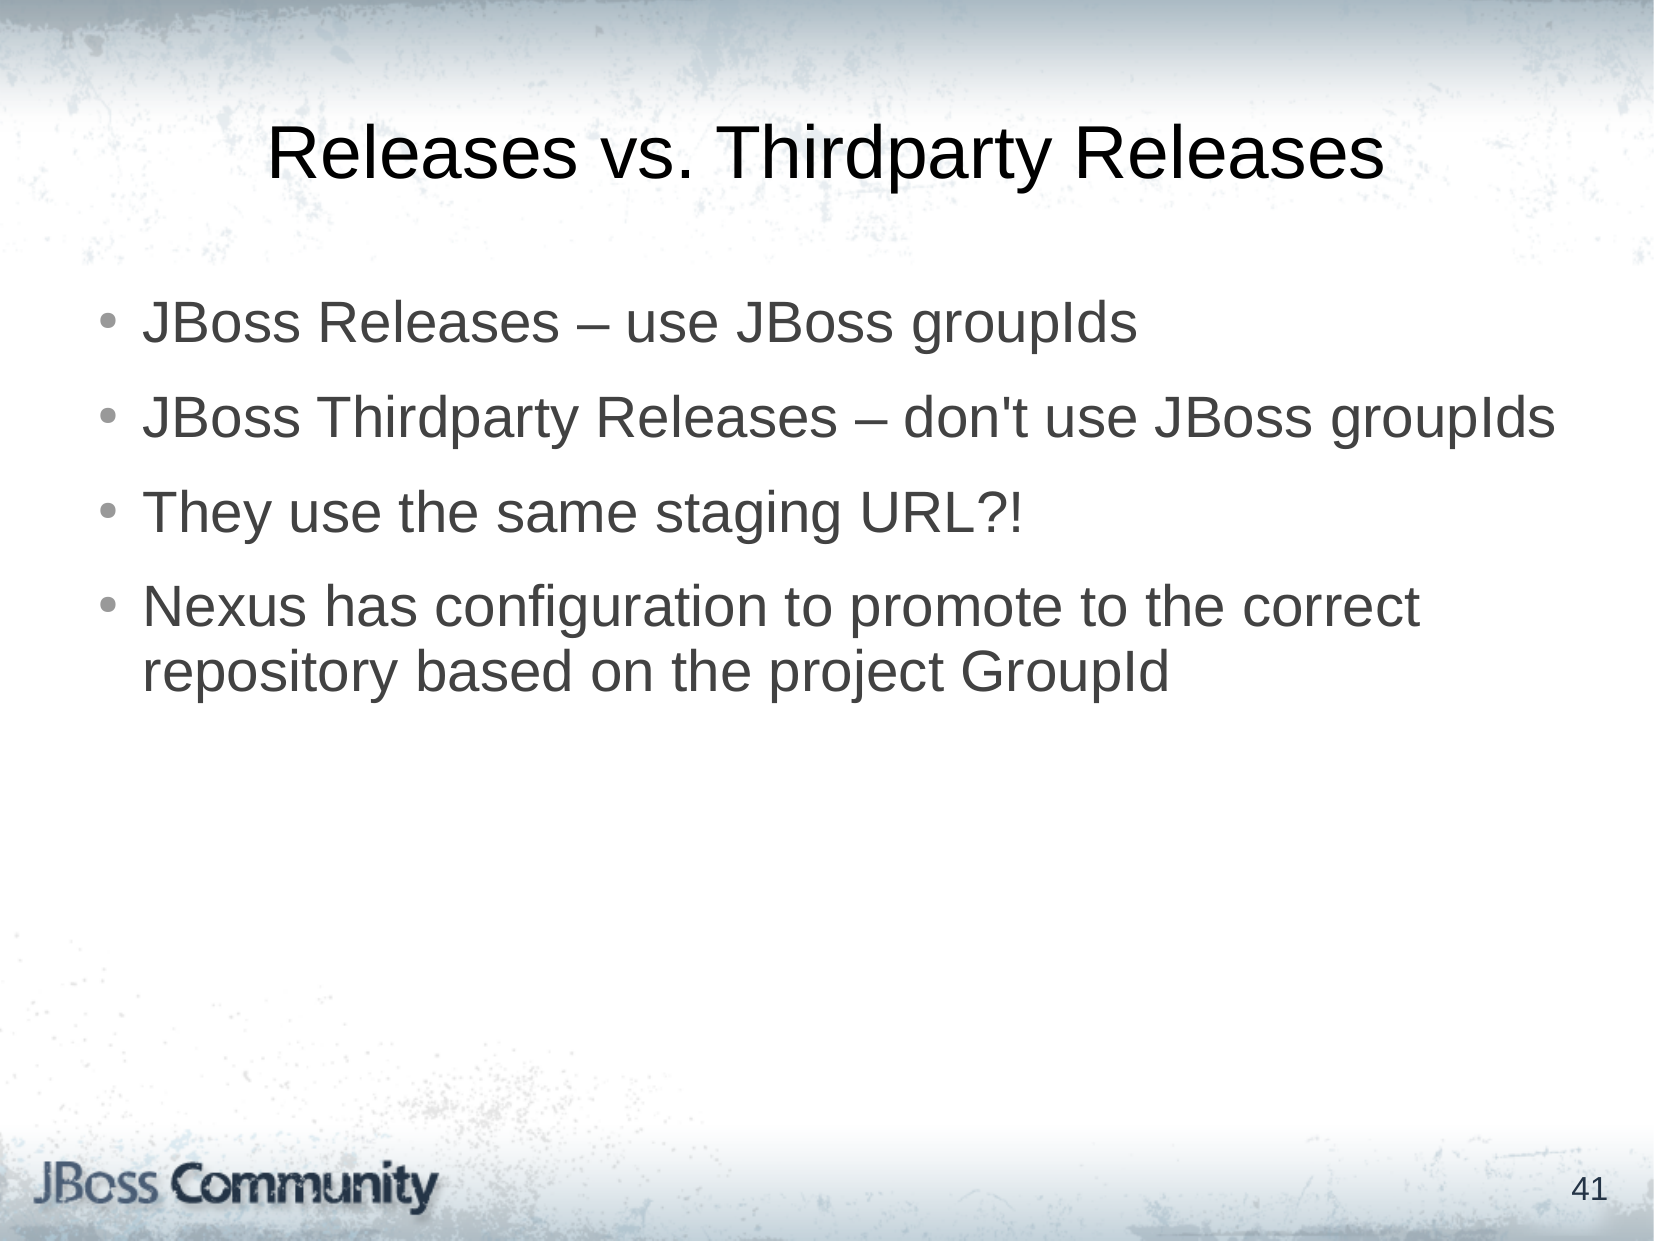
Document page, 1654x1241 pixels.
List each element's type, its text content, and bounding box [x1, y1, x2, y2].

title Releases vs. Thirdparty Releases [82, 49, 1571, 257]
picture [0, 0, 1654, 1241]
list JBoss Releases – use JBoss groupIds JBoss Thirdparty Releases – don't use JBoss groupIds They use the same staging URL?! Nexus has configuration to promote to the correct repository based on the project GroupId [82, 290, 1571, 1109]
